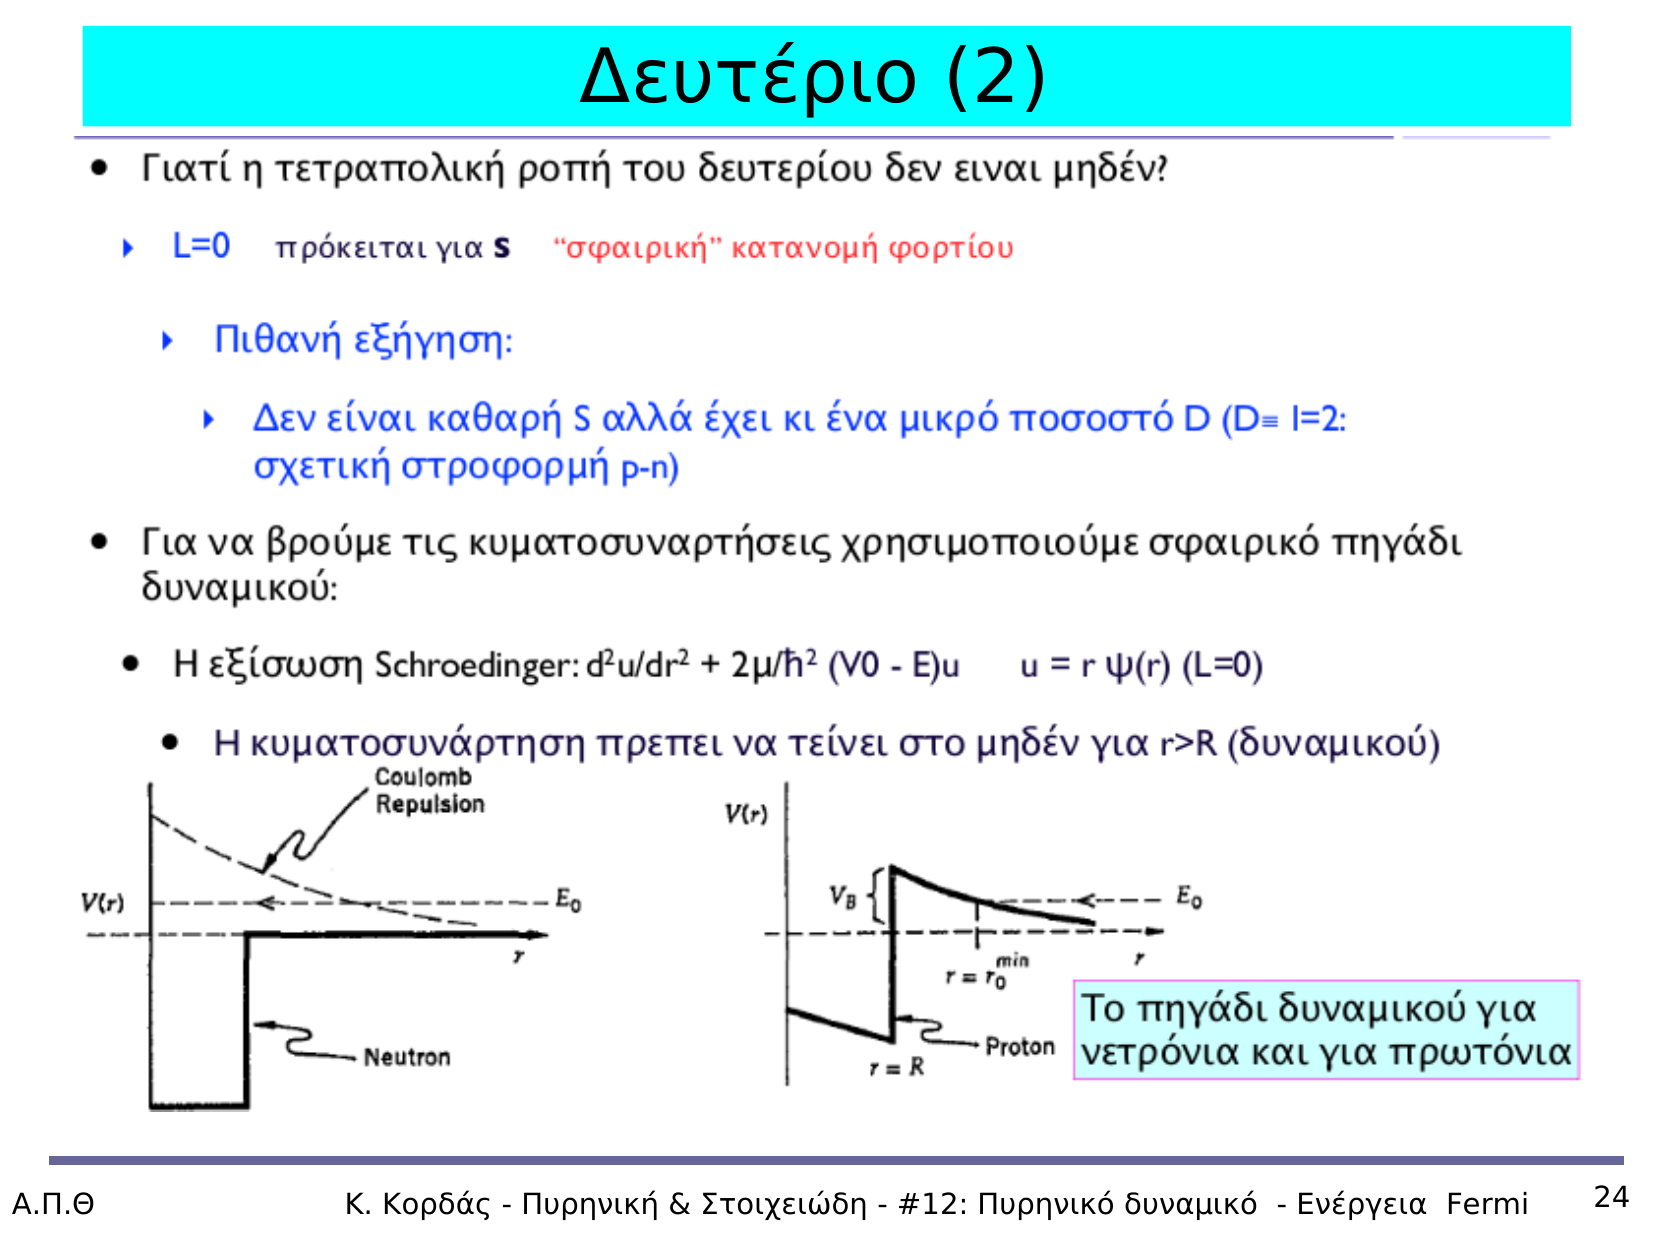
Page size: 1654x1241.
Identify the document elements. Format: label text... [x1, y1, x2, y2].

picture [49, 136, 1587, 1112]
title Δευτέριο (2) [82, 25, 1571, 127]
